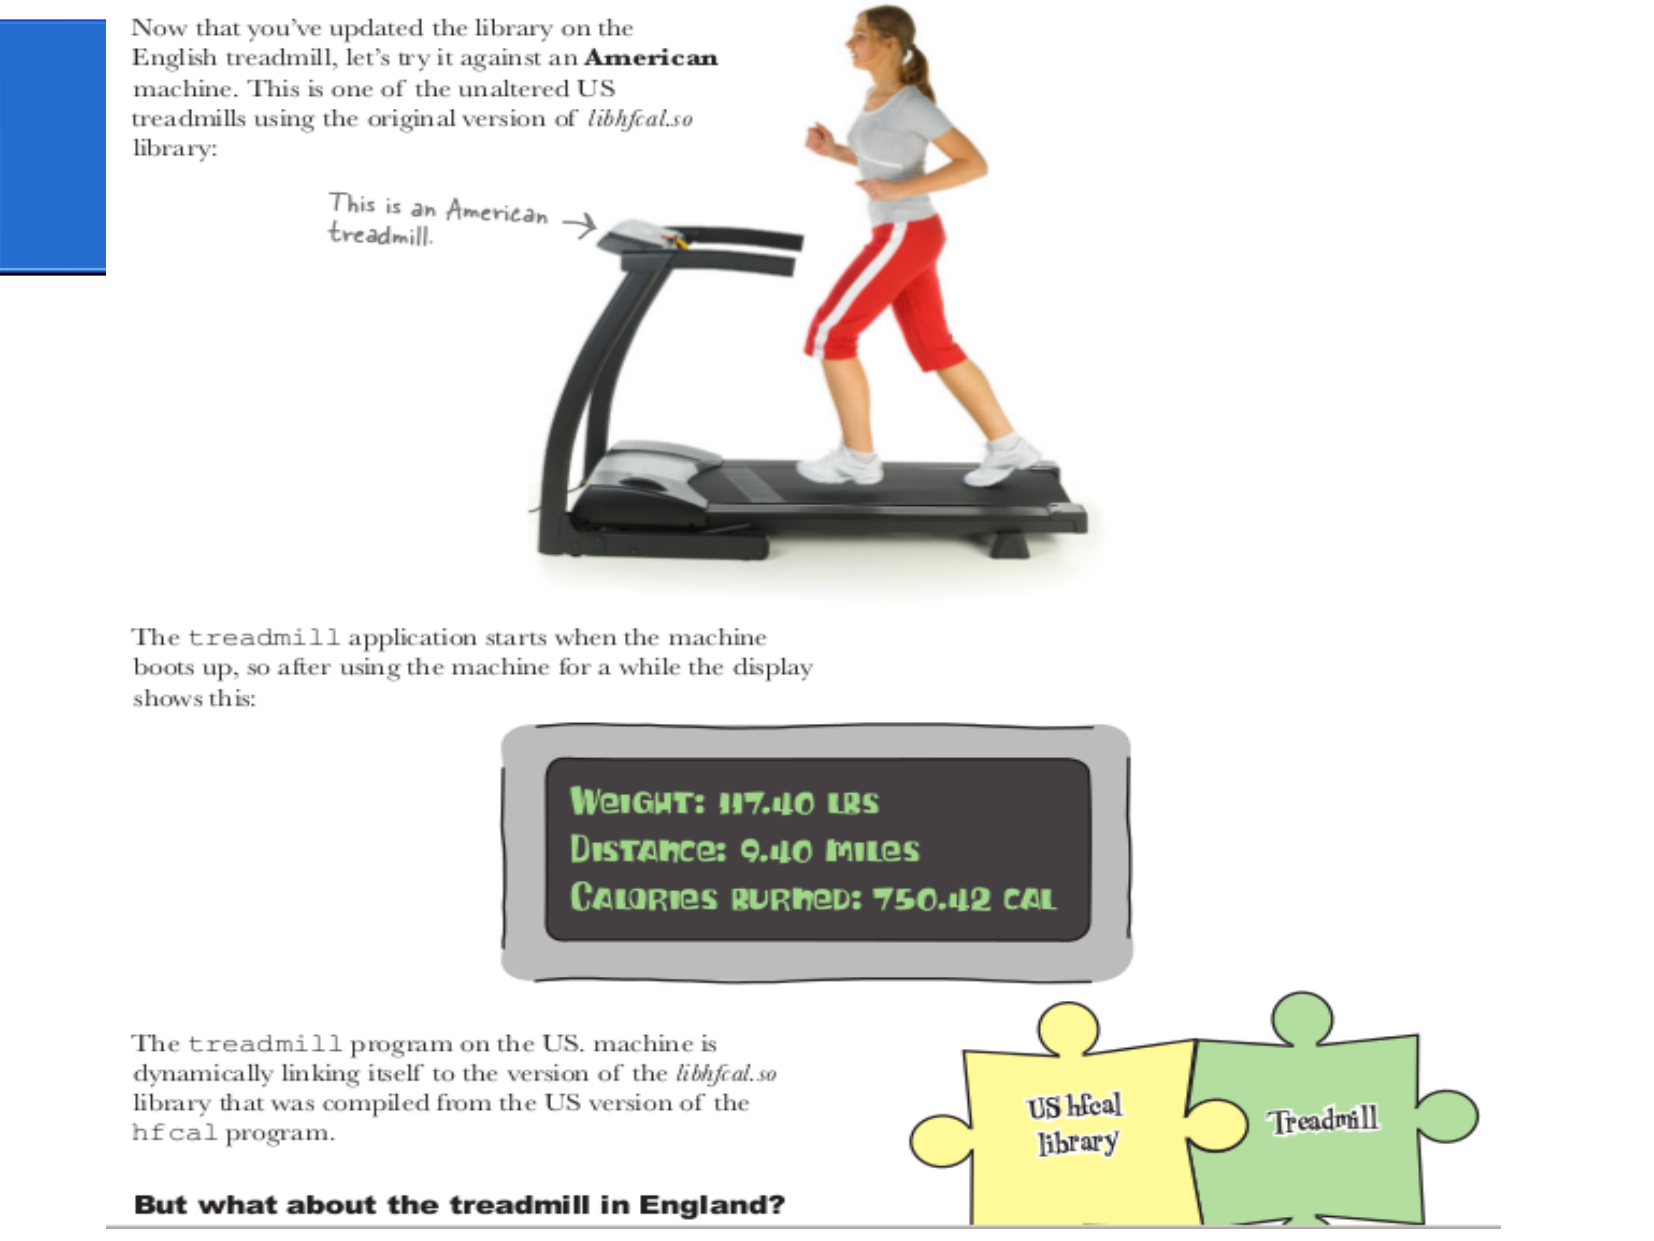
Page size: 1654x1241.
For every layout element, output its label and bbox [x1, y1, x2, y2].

picture [106, 0, 1501, 1229]
